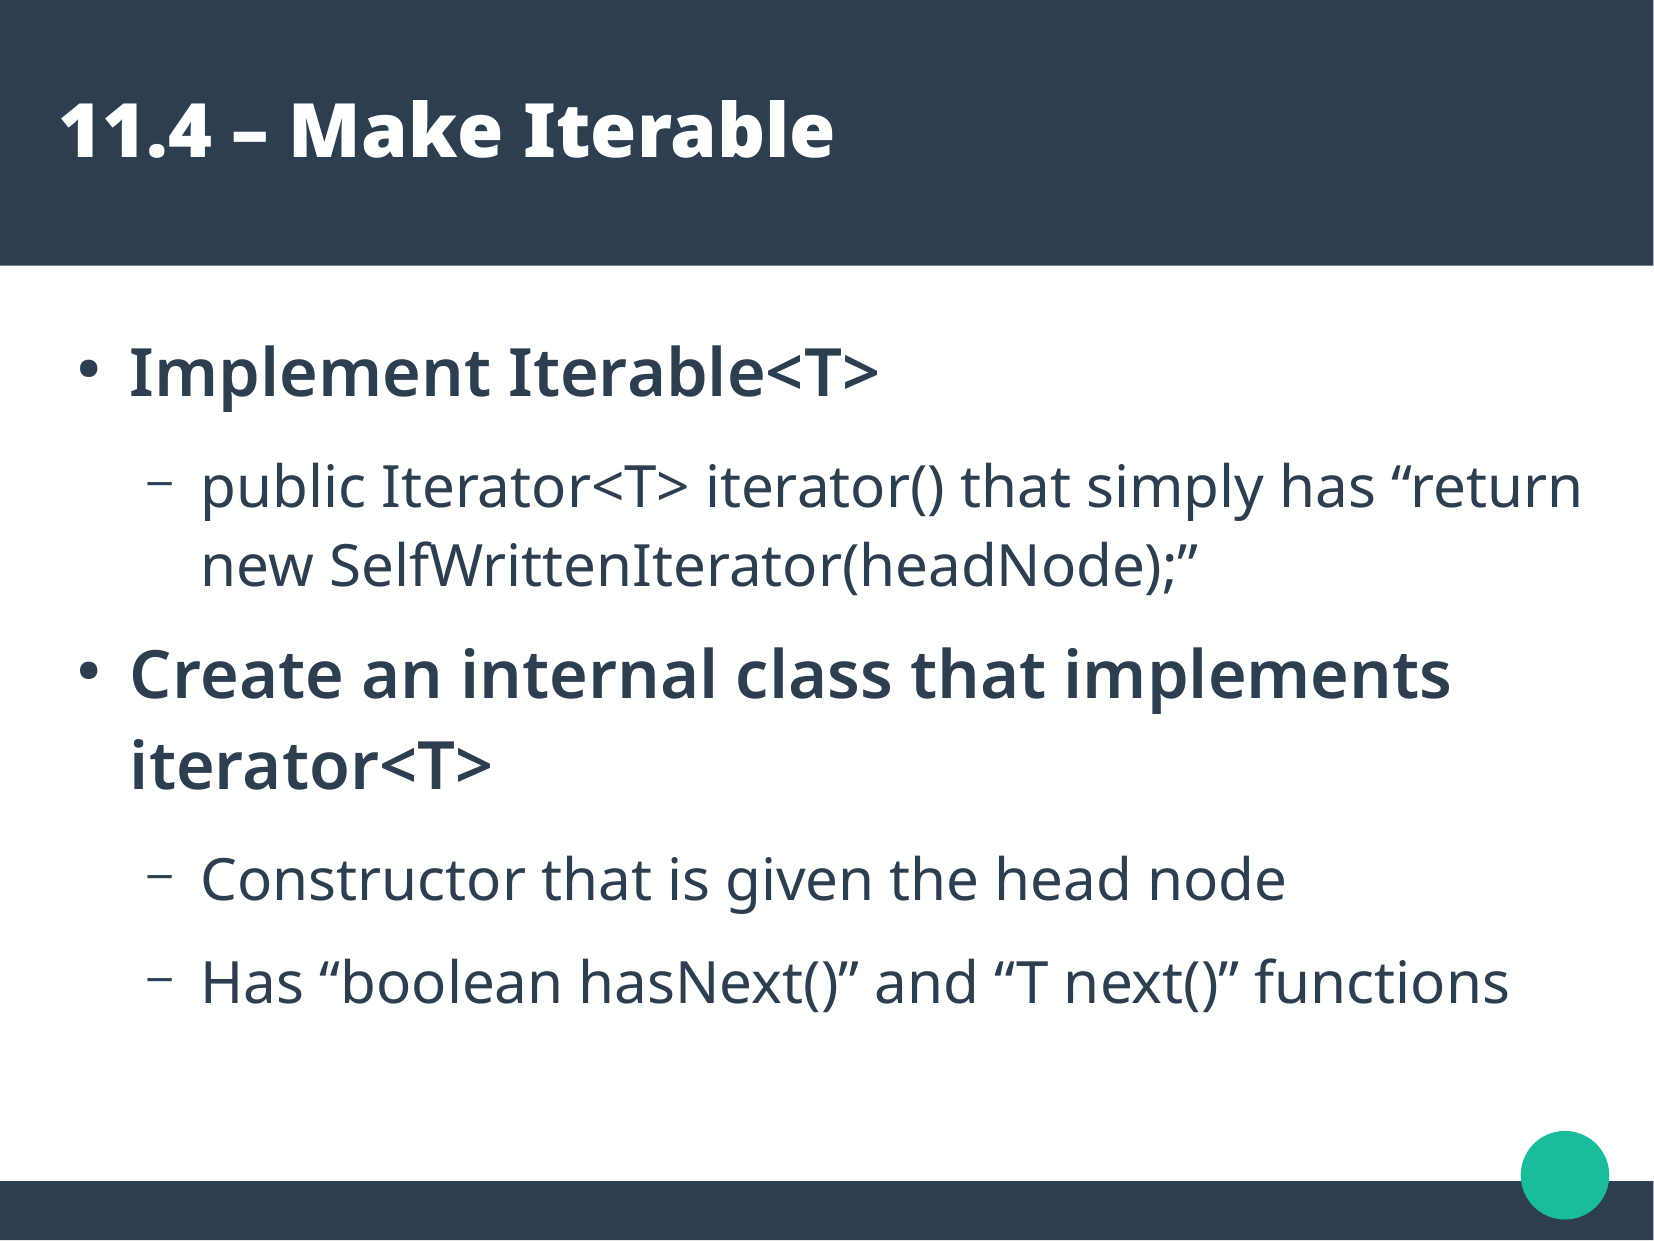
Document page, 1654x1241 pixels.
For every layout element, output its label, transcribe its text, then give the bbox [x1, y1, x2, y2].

title 11.4 – Make Iterable [59, 49, 1595, 207]
list Implement Iterable<T> public Iterator<T> iterator() that simply has “return new SelfWrittenIterator(headNode);” Create an internal class that implements iterator<T> Constructor that is given the head node Has “boolean hasNext()” and “T next()” functions [59, 324, 1595, 1152]
